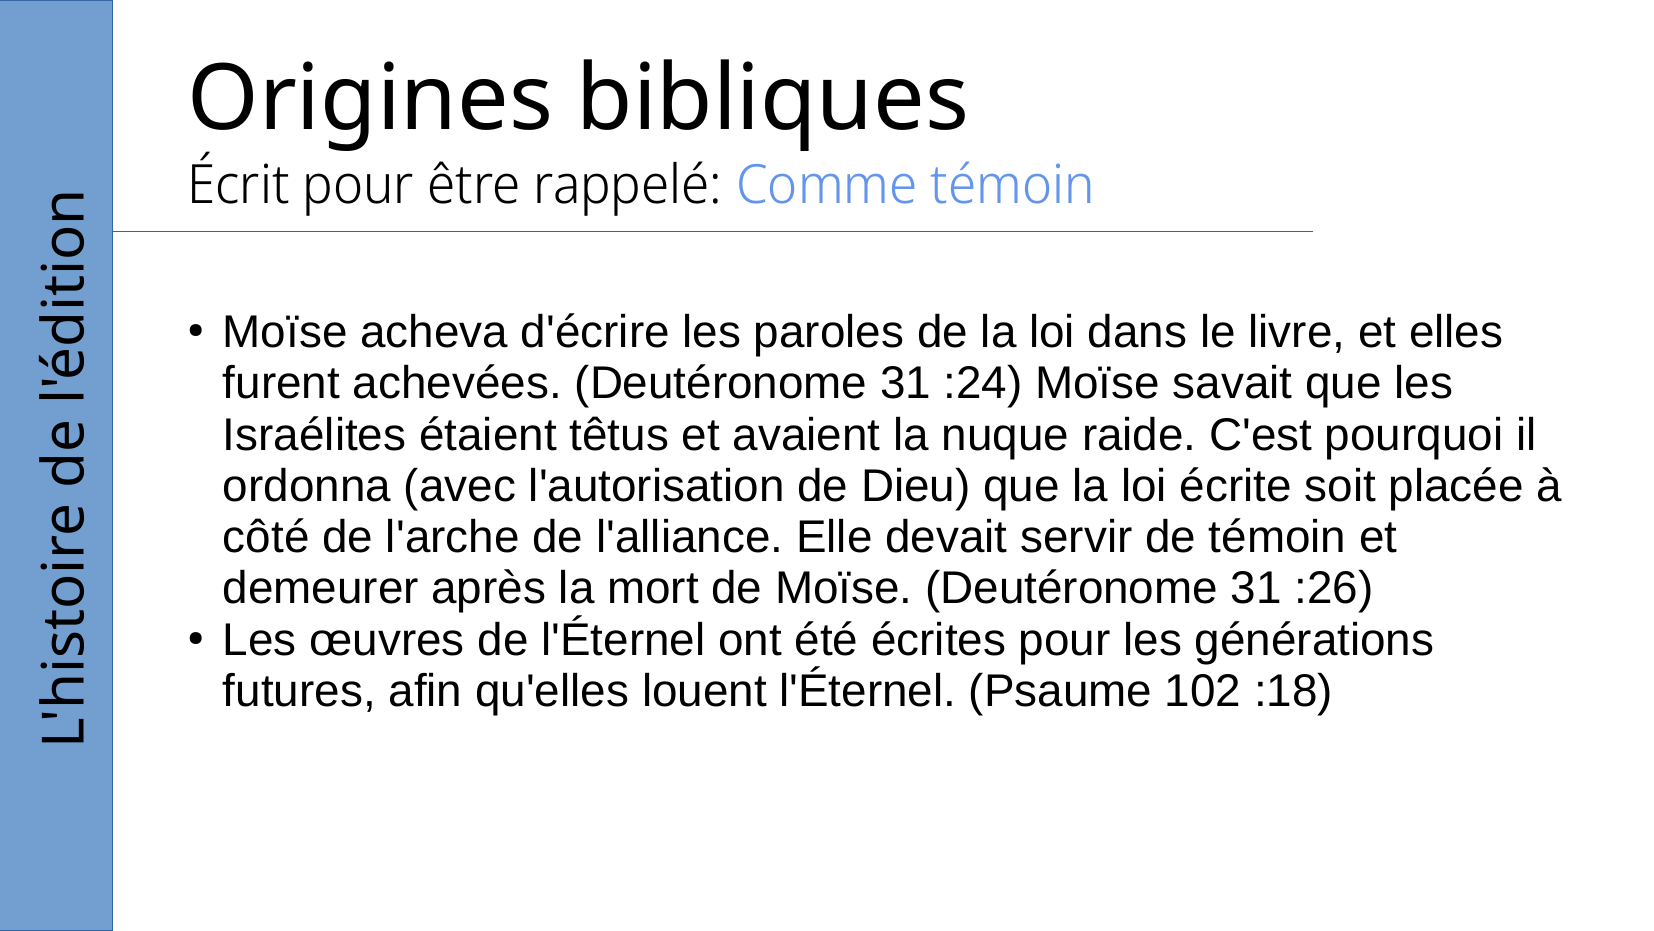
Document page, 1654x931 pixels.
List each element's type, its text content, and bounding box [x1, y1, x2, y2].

title Écrit pour être rappelé: Comme témoin [187, 125, 1571, 239]
text_box L'histoire de l'édition [13, 37, 105, 901]
text_box [0, 0, 113, 931]
subtitle Moïse acheva d'écrire les paroles de la loi dans le livre, et elles furent achevées. (Deutéronome 31 :24) Moïse savait que les Israélites étaient têtus et avaient la nuque raide. C'est pourquoi il ordonna (avec l'autorisation de Dieu) que la loi écrite soit placée à côté de l'arche de l'alliance. Elle devait servir de témoin et demeurer après la mort de Moïse. (Deutéronome 31 :26) Les œuvres de l'Éternel ont été écrites pour les générations futures, afin qu'elles louent l'Éternel. (Psaume 102 :18) [187, 306, 1571, 846]
title Origines bibliques [187, 33, 1571, 125]
